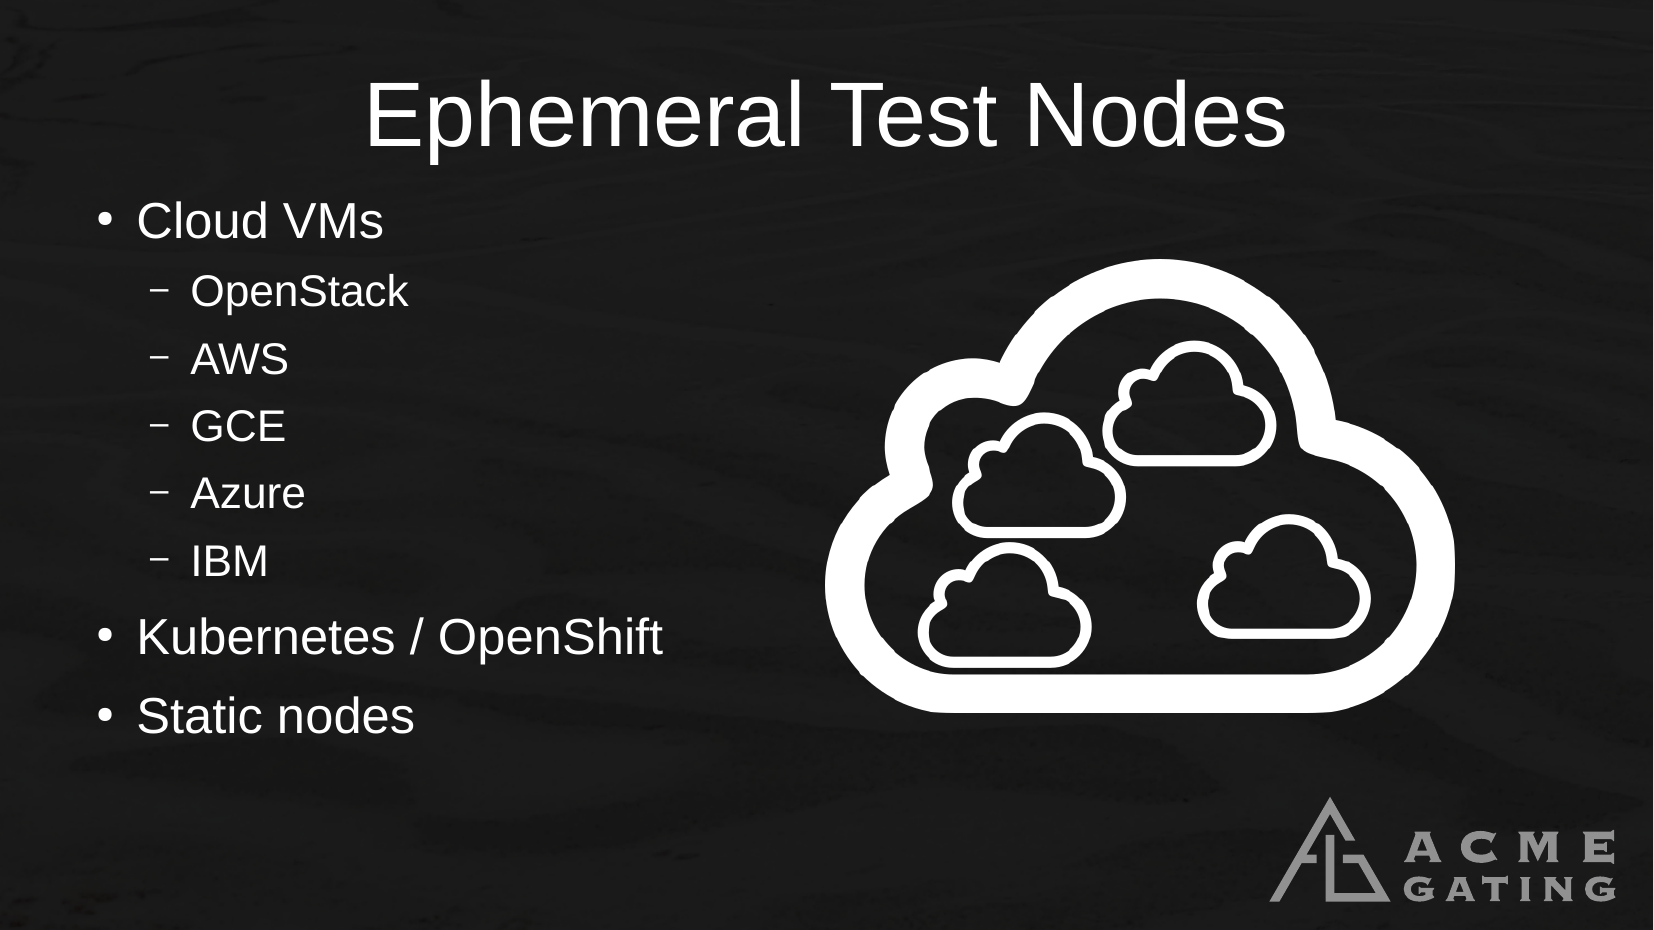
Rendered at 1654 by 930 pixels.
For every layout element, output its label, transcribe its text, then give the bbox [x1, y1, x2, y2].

picture [0, 0, 1654, 930]
title Ephemeral Test Nodes [82, 37, 1571, 193]
list Cloud VMs OpenStack AWS GCE Azure IBM Kubernetes / OpenShift Static nodes [82, 192, 809, 751]
